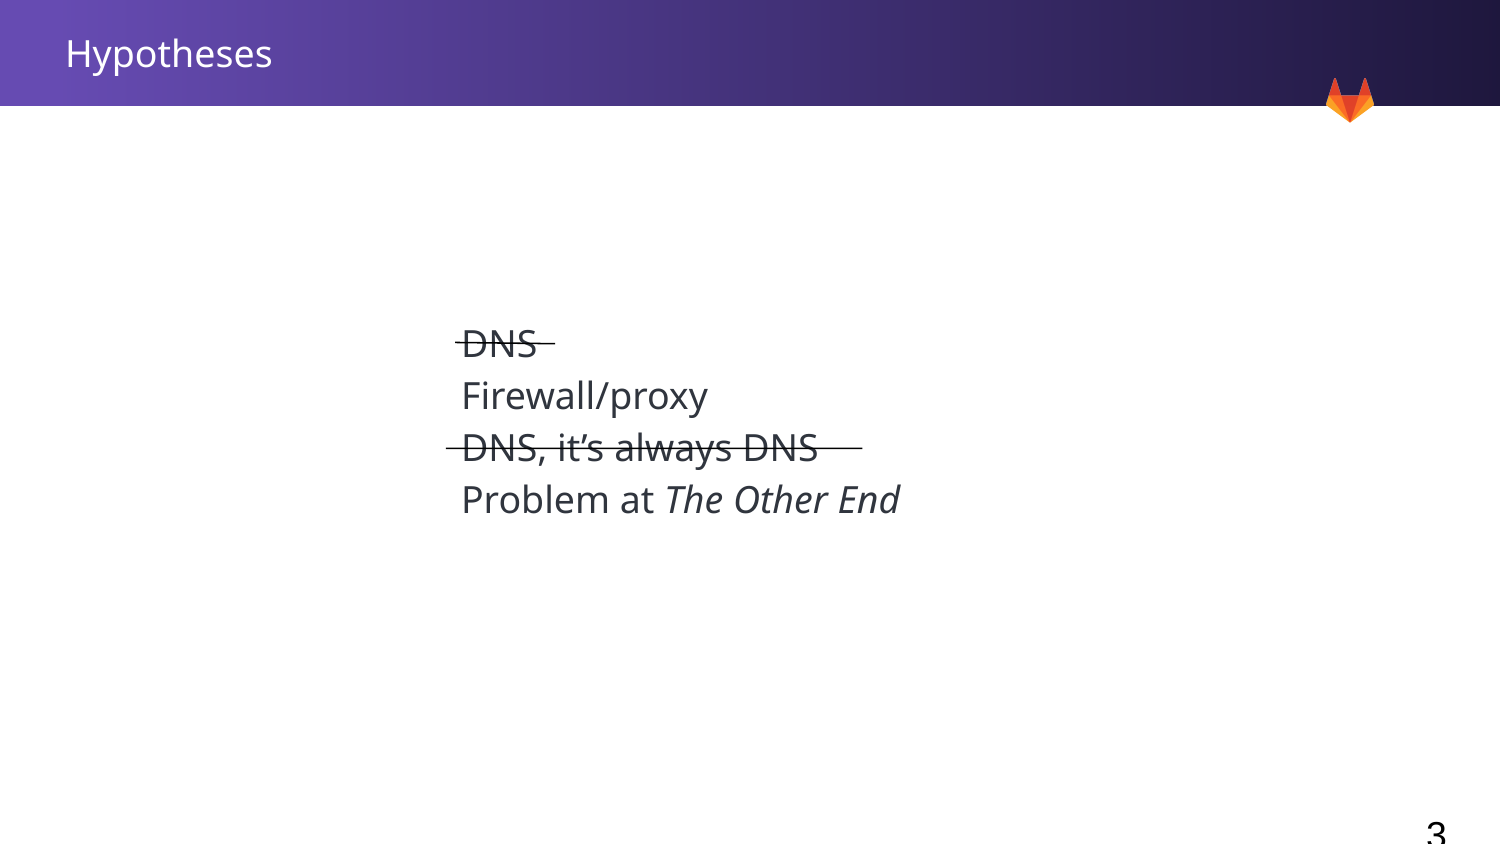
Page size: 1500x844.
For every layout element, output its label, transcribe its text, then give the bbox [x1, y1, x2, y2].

title Hypotheses [50, 27, 1298, 77]
list DNS Firewall/proxy DNS, it’s always DNS Problem at The Other End [445, 298, 1170, 546]
picture [1326, 78, 1374, 123]
